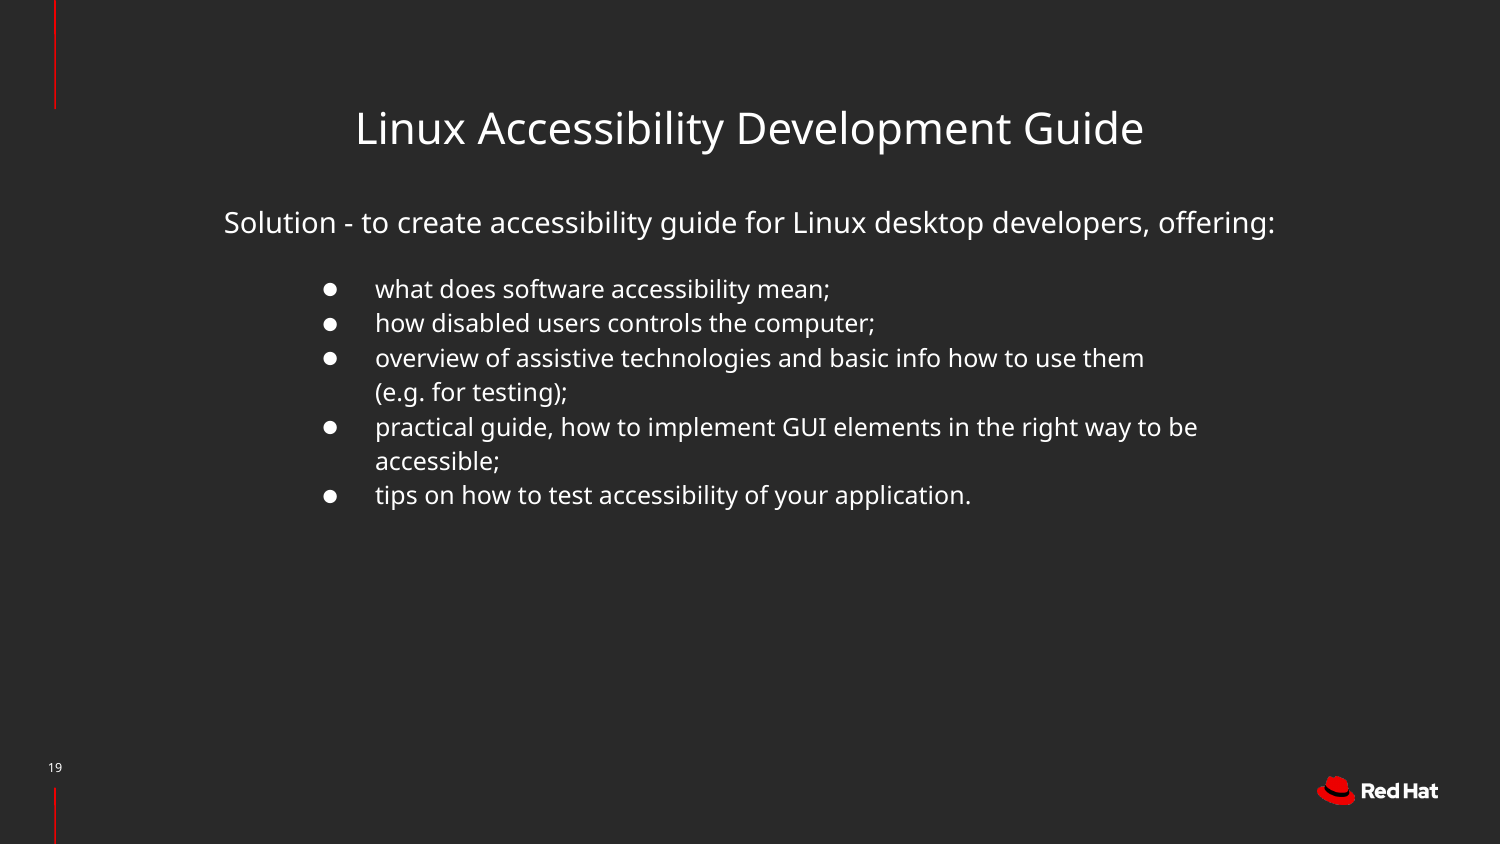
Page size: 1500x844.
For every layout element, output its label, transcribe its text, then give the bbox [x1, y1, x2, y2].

subtitle Solution - to create accessibility guide for Linux desktop developers, offering: [108, 190, 1392, 227]
list what does software accessibility mean; how disabled users controls the computer; overview of assistive technologies and basic info how to use them (e.g. for testing); practical guide, how to implement GUI elements in the right way to be accessible; tips on how to test accessibility of your application. [300, 268, 1200, 744]
picture [1317, 776, 1438, 805]
slide_number <číslo> [10, 759, 101, 777]
title Linux Accessibility Development Guide [108, 85, 1392, 154]
